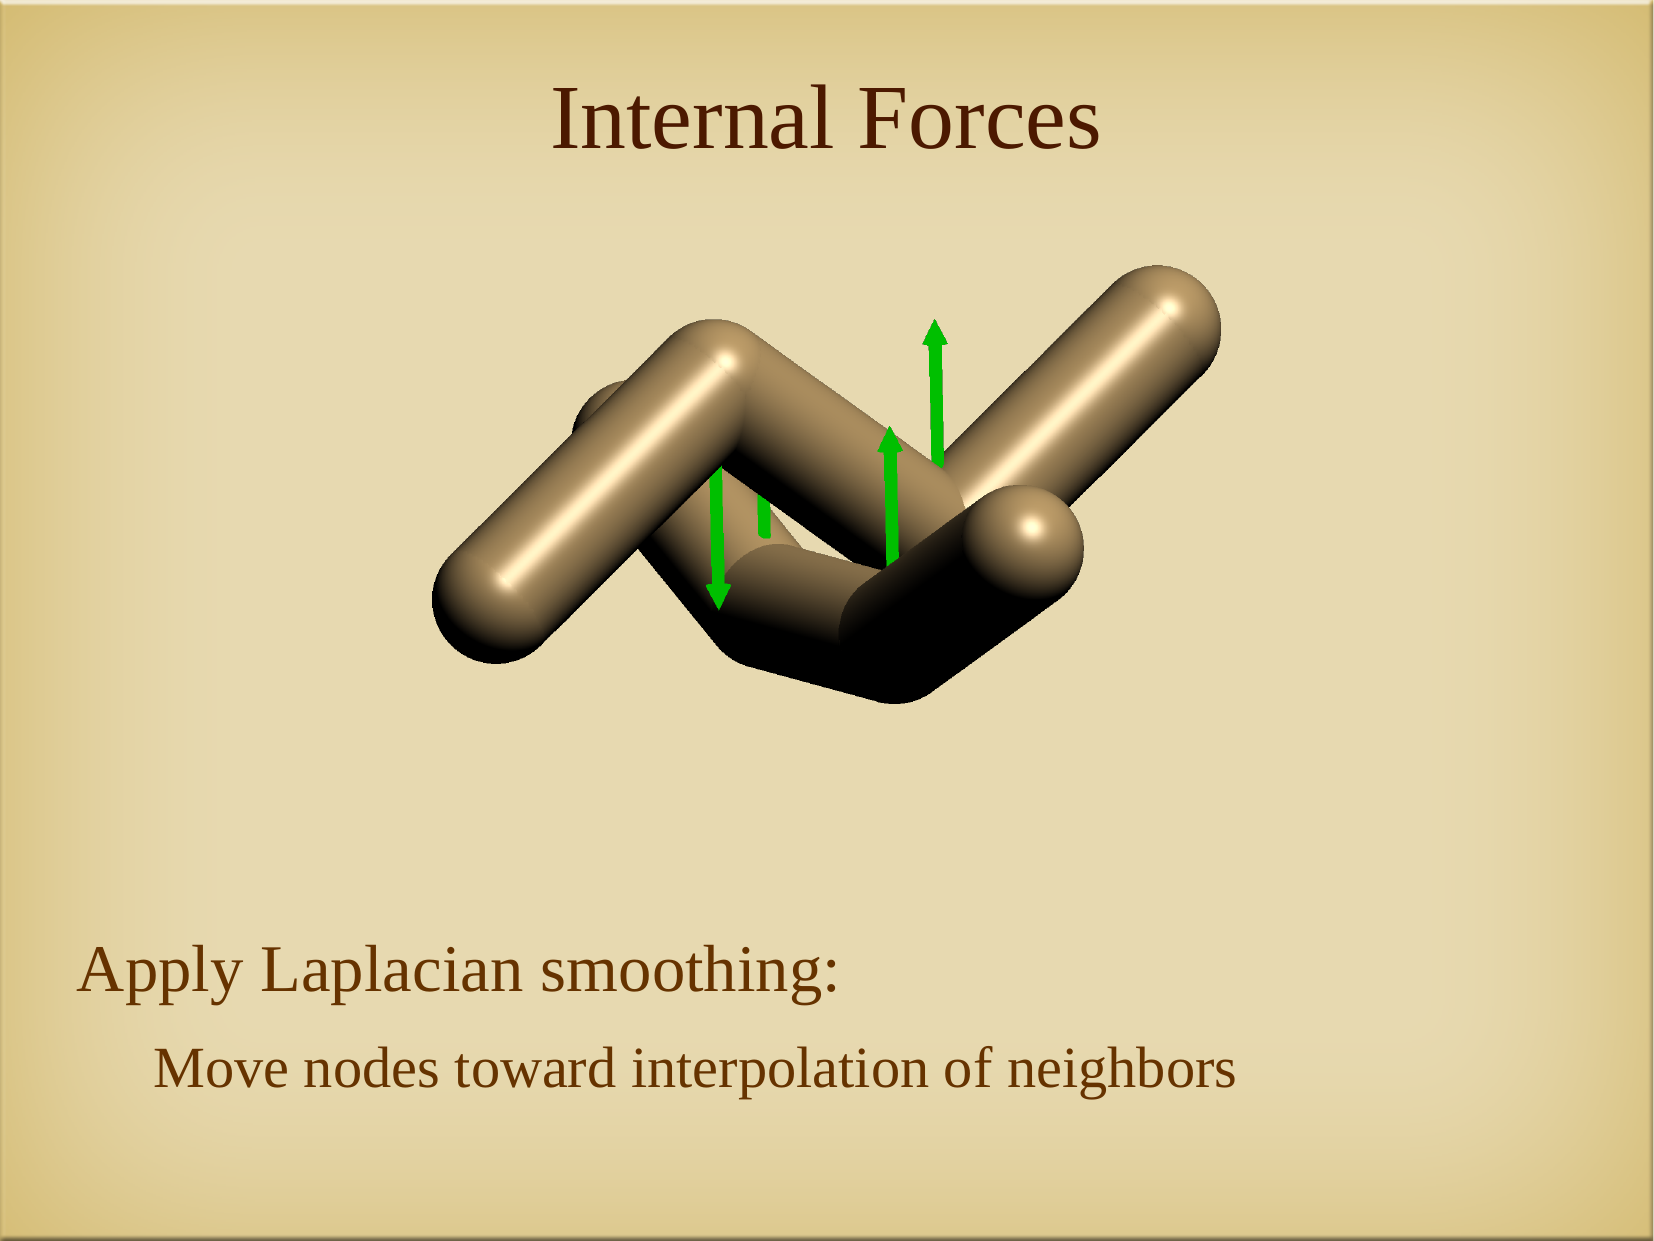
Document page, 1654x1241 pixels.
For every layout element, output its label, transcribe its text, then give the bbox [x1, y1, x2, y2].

picture [0, 0, 1654, 1241]
list Apply Laplacian smoothing: Move nodes toward interpolation of neighbors [59, 206, 1595, 1182]
title Internal Forces [59, 58, 1595, 178]
